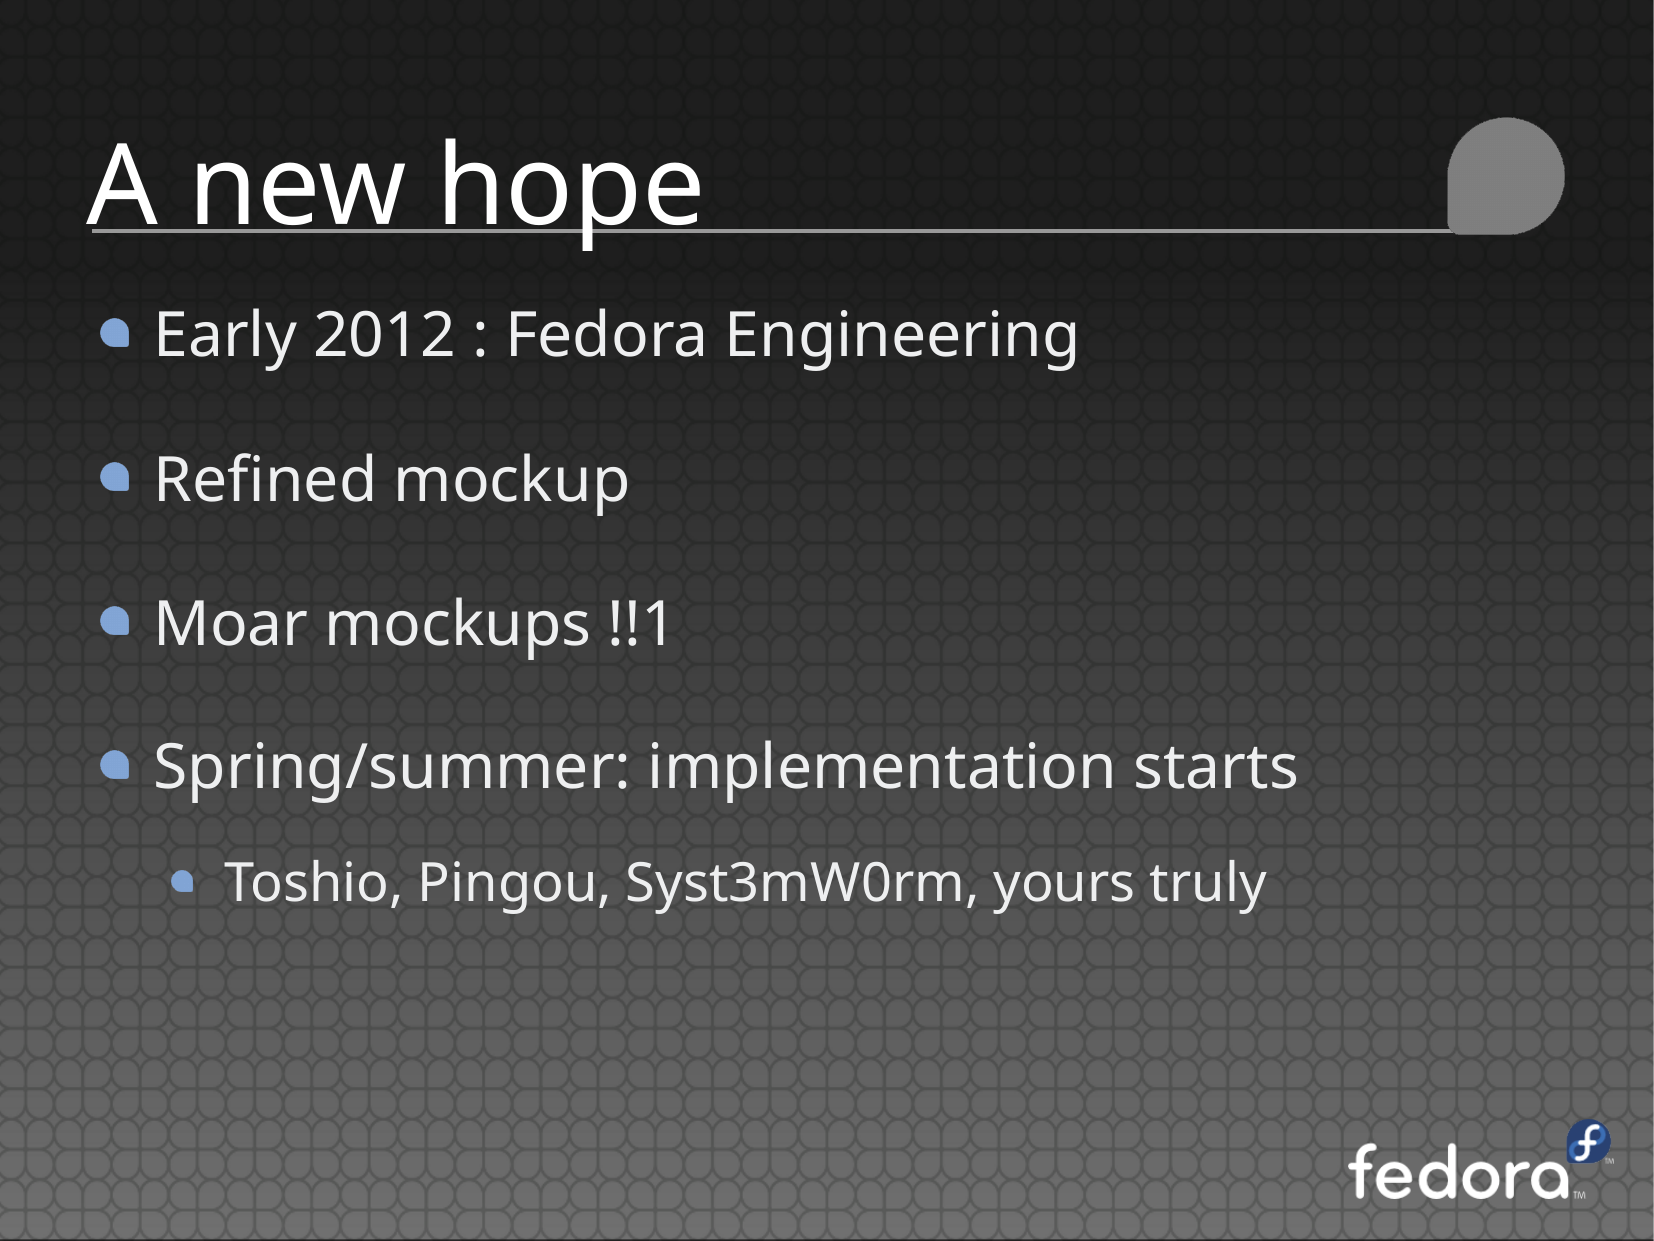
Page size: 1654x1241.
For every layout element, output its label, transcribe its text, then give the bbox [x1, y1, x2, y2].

list Early 2012 : Fedora Engineering Refined mockup Moar mockups !!1 Spring/summer: implementation starts Toshio, Pingou, Syst3mW0rm, yours truly [82, 290, 1571, 1010]
title A new hope [86, 110, 1576, 251]
picture [0, 0, 1654, 1241]
